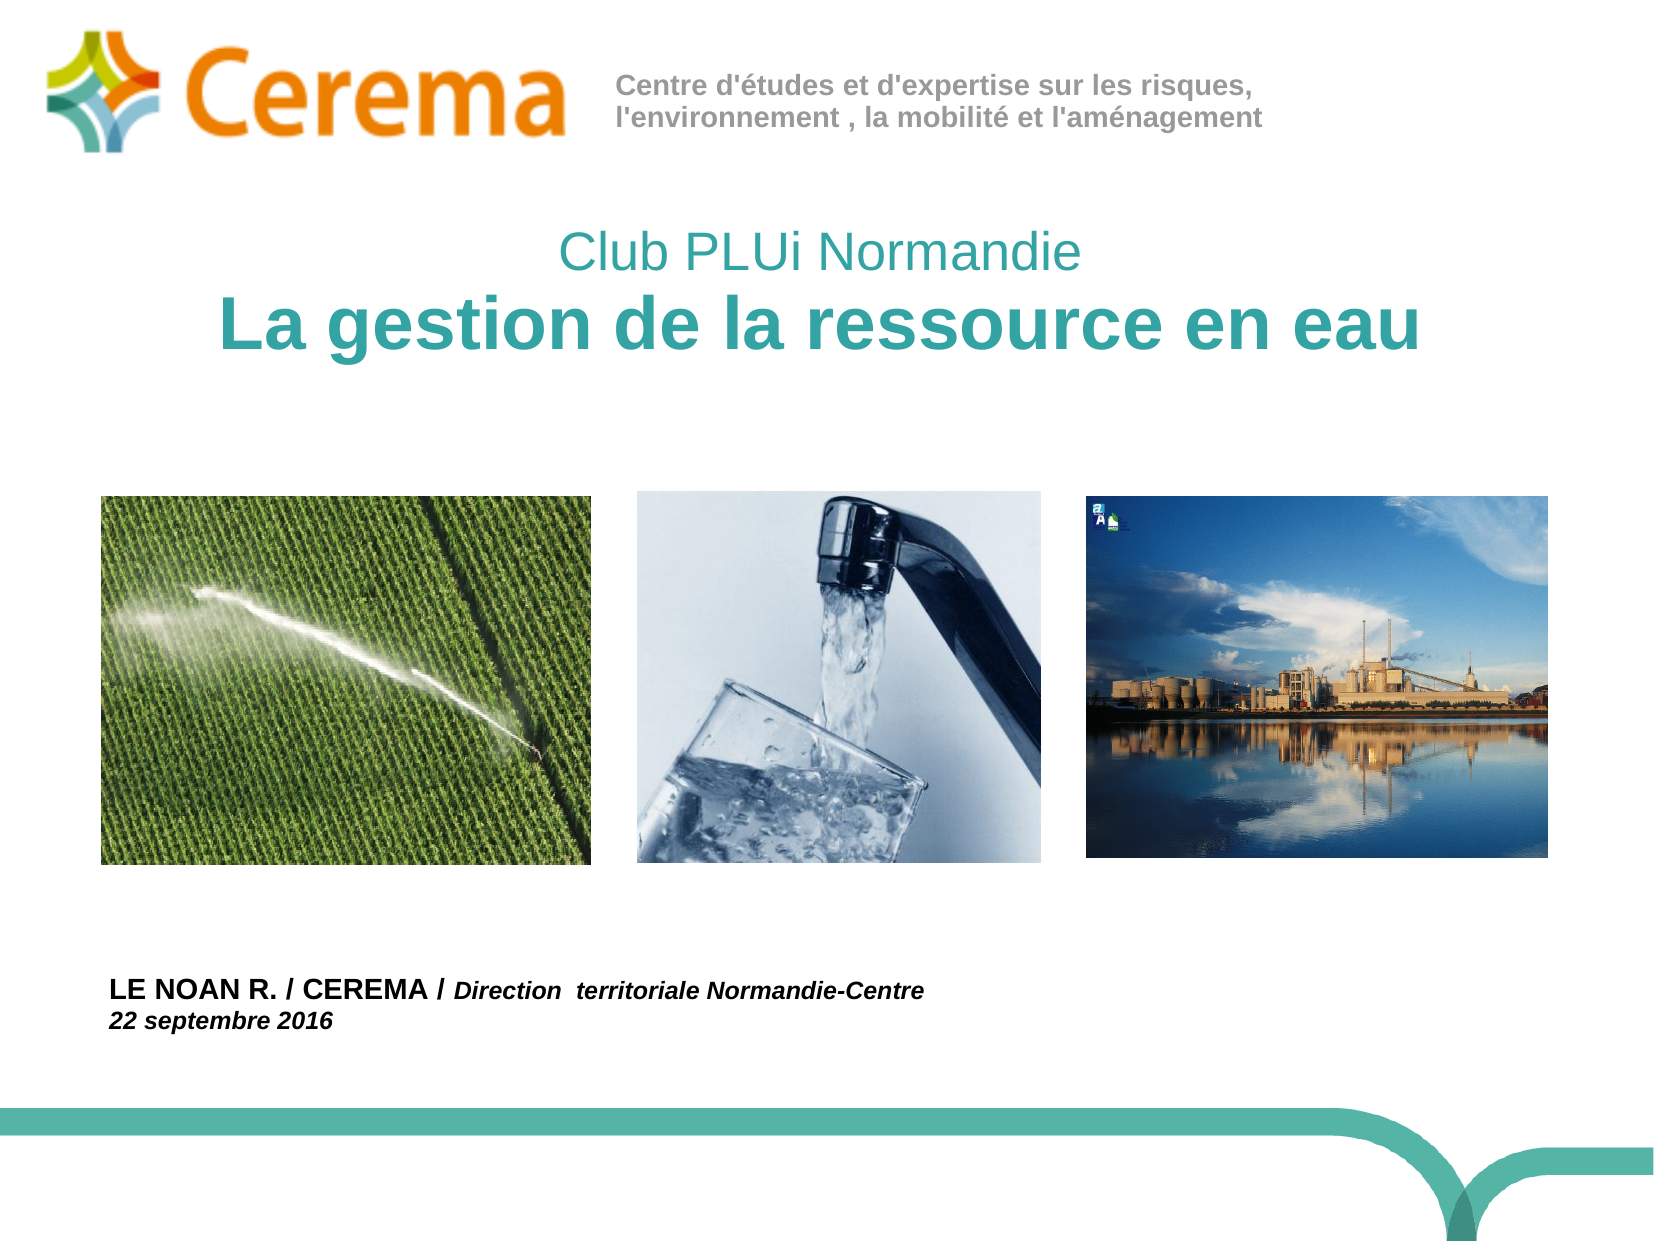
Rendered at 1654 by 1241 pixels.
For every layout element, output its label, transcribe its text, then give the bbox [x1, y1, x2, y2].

text_box LE NOAN R. / CEREMA / Direction territoriale Normandie-Centre 22 septembre 2016 [94, 962, 1489, 1073]
text_box Centre d'études et d'expertise sur les risques, l'environnement , la mobilité et l'aménagement [600, 61, 1288, 142]
picture [0, 1108, 1654, 1241]
picture [1086, 496, 1548, 858]
title Club PLUi Normandie La gestion de la ressource en eau [94, 222, 1548, 520]
picture [101, 496, 591, 865]
picture [41, 23, 579, 172]
picture [637, 491, 1041, 863]
